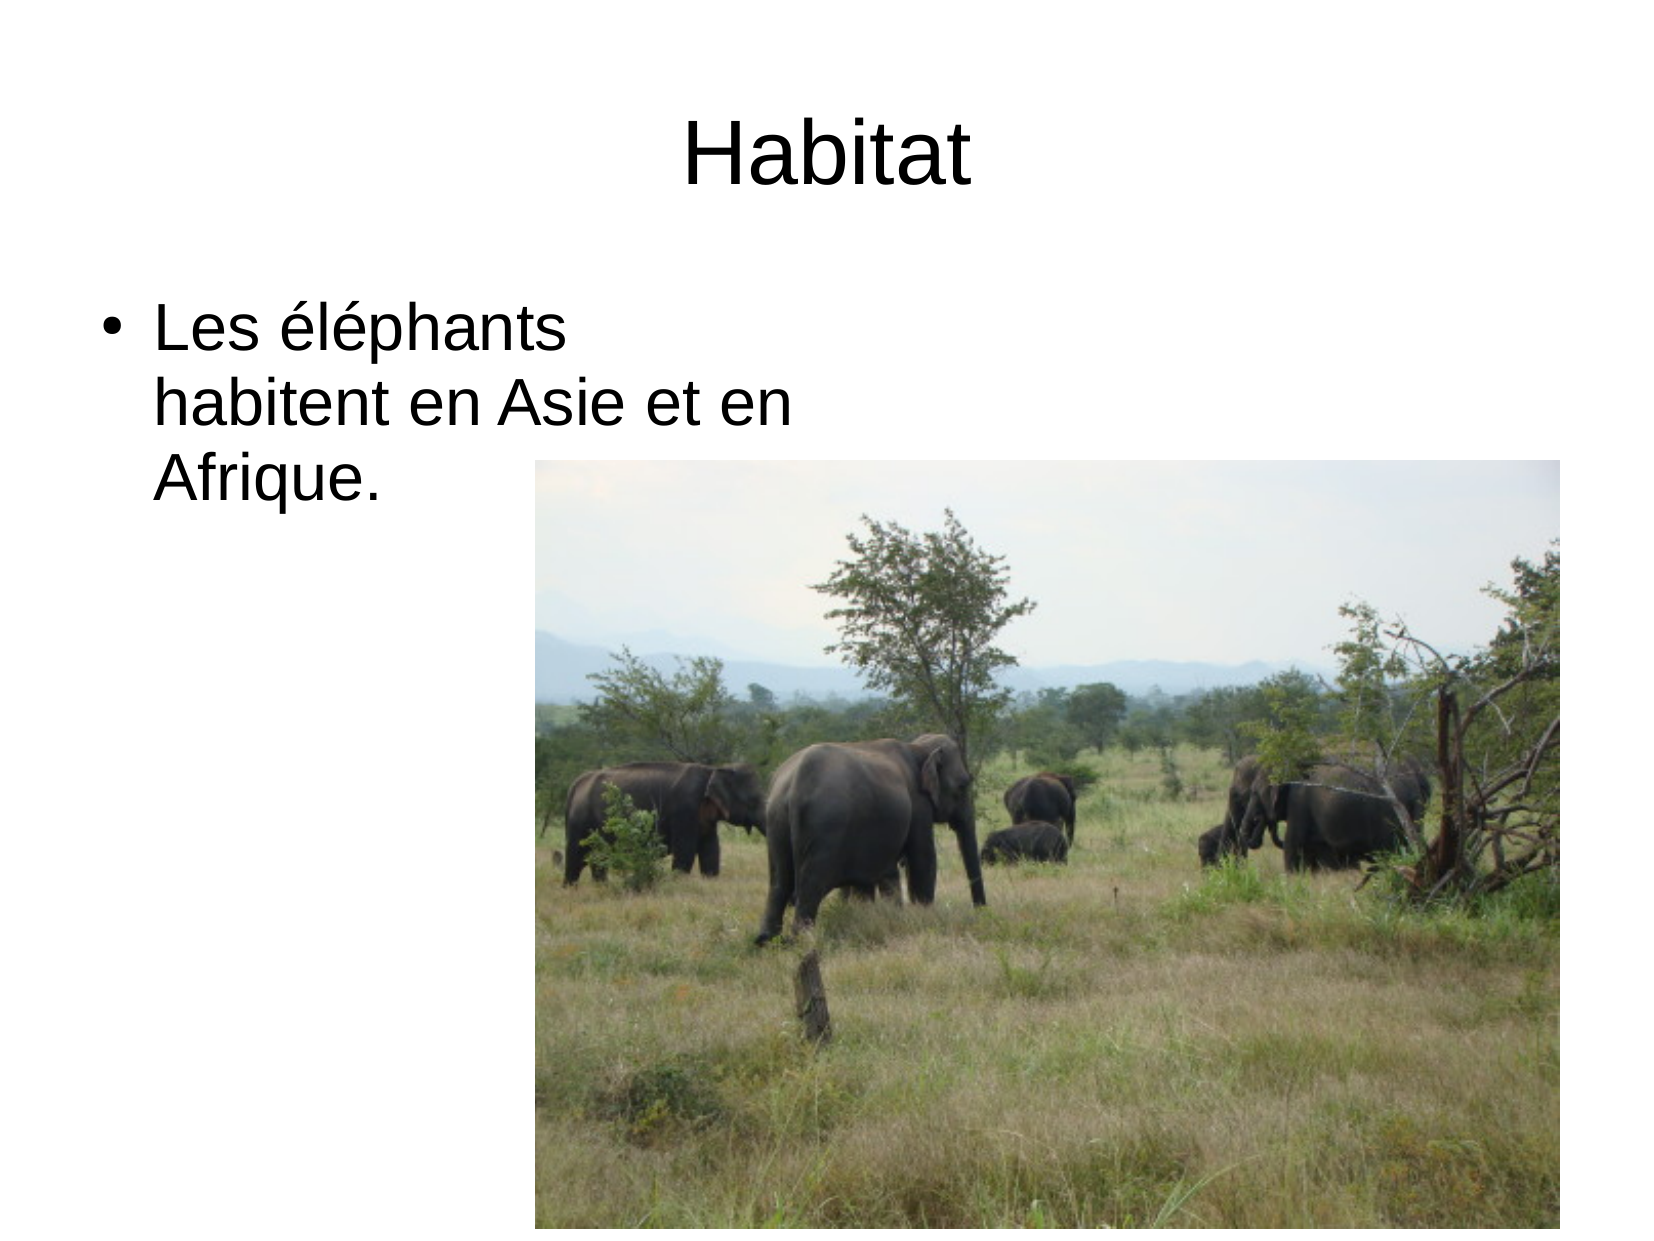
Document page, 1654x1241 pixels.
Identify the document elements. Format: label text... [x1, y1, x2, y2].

list Les éléphants habitent en Asie et en Afrique. [82, 290, 809, 1010]
picture [535, 460, 1560, 1229]
title Habitat [82, 49, 1571, 257]
